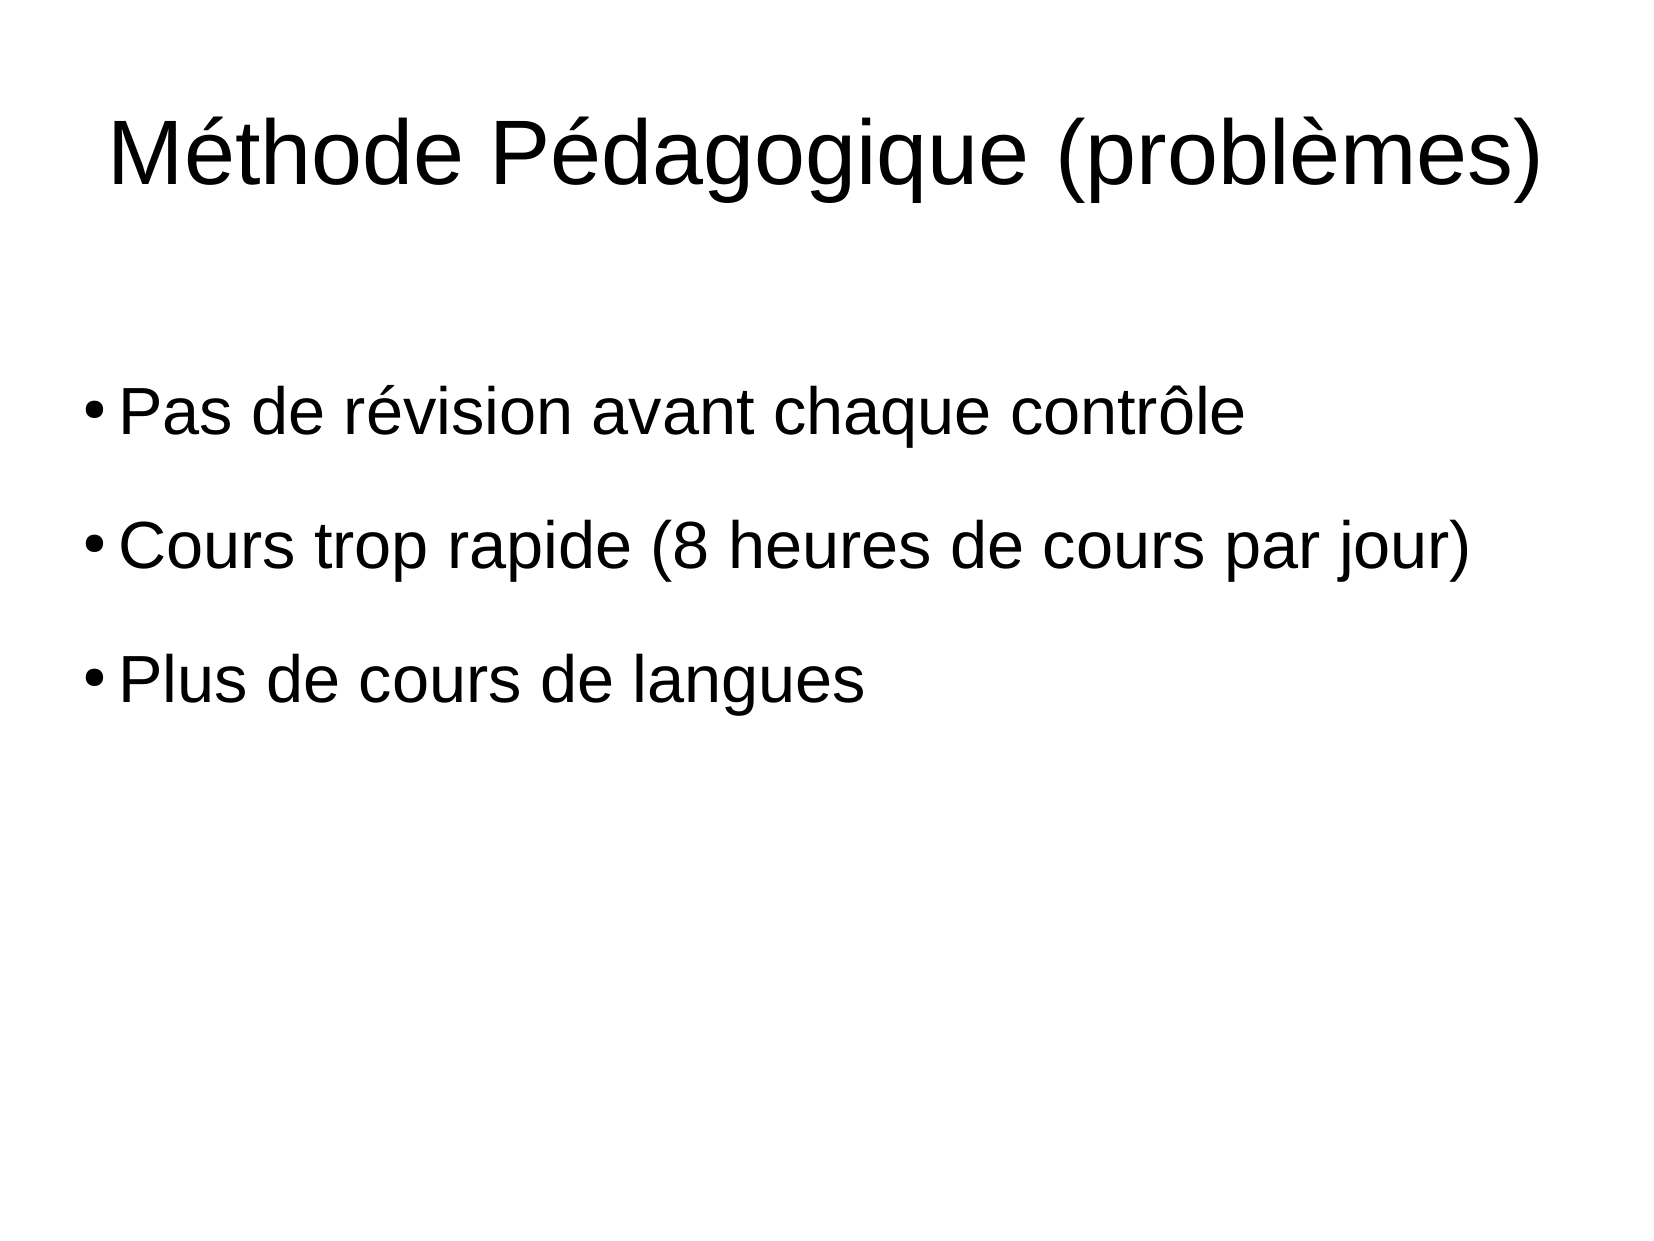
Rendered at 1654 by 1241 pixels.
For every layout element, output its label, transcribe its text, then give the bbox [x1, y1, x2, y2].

title Méthode Pédagogique (problèmes) [82, 49, 1571, 257]
subtitle Pas de révision avant chaque contrôle Cours trop rapide (8 heures de cours par jour) Plus de cours de langues [82, 290, 1571, 1010]
